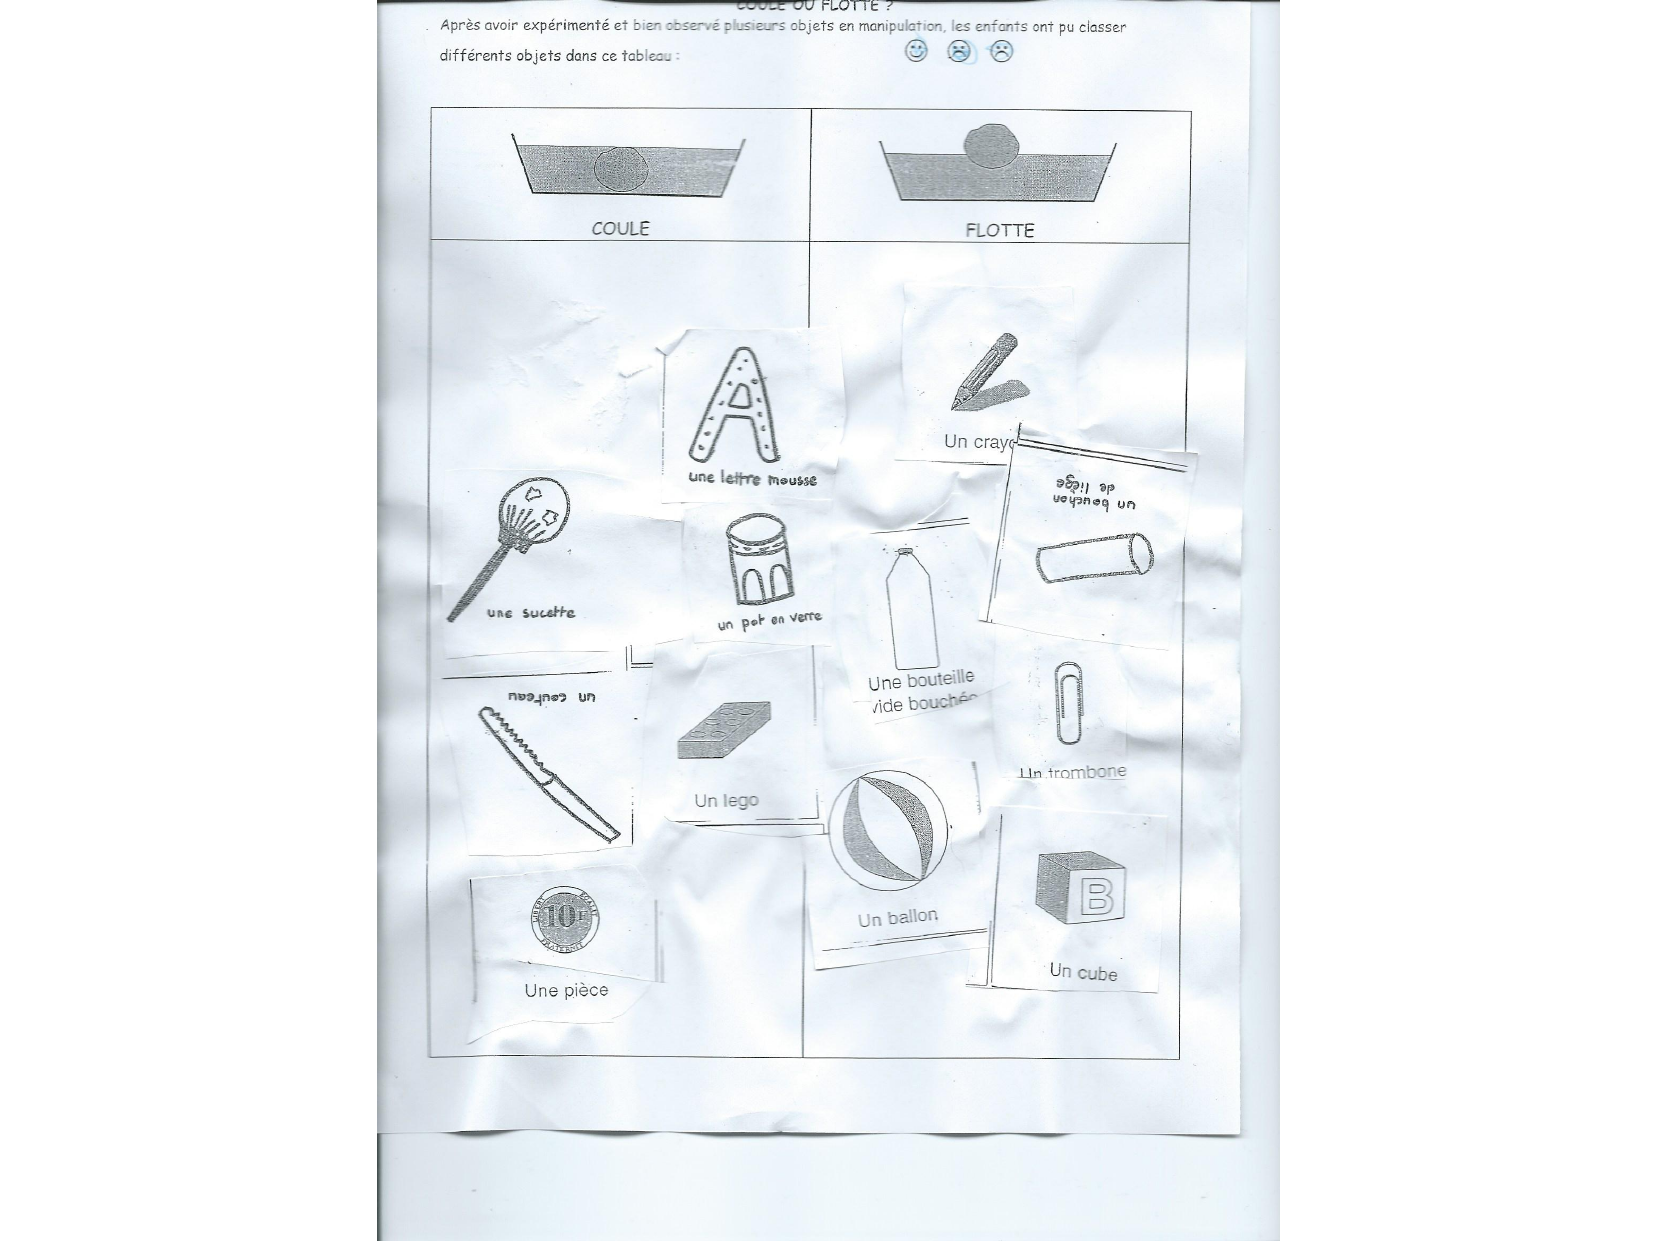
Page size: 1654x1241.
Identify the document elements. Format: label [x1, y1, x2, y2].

picture [377, 0, 1280, 1241]
